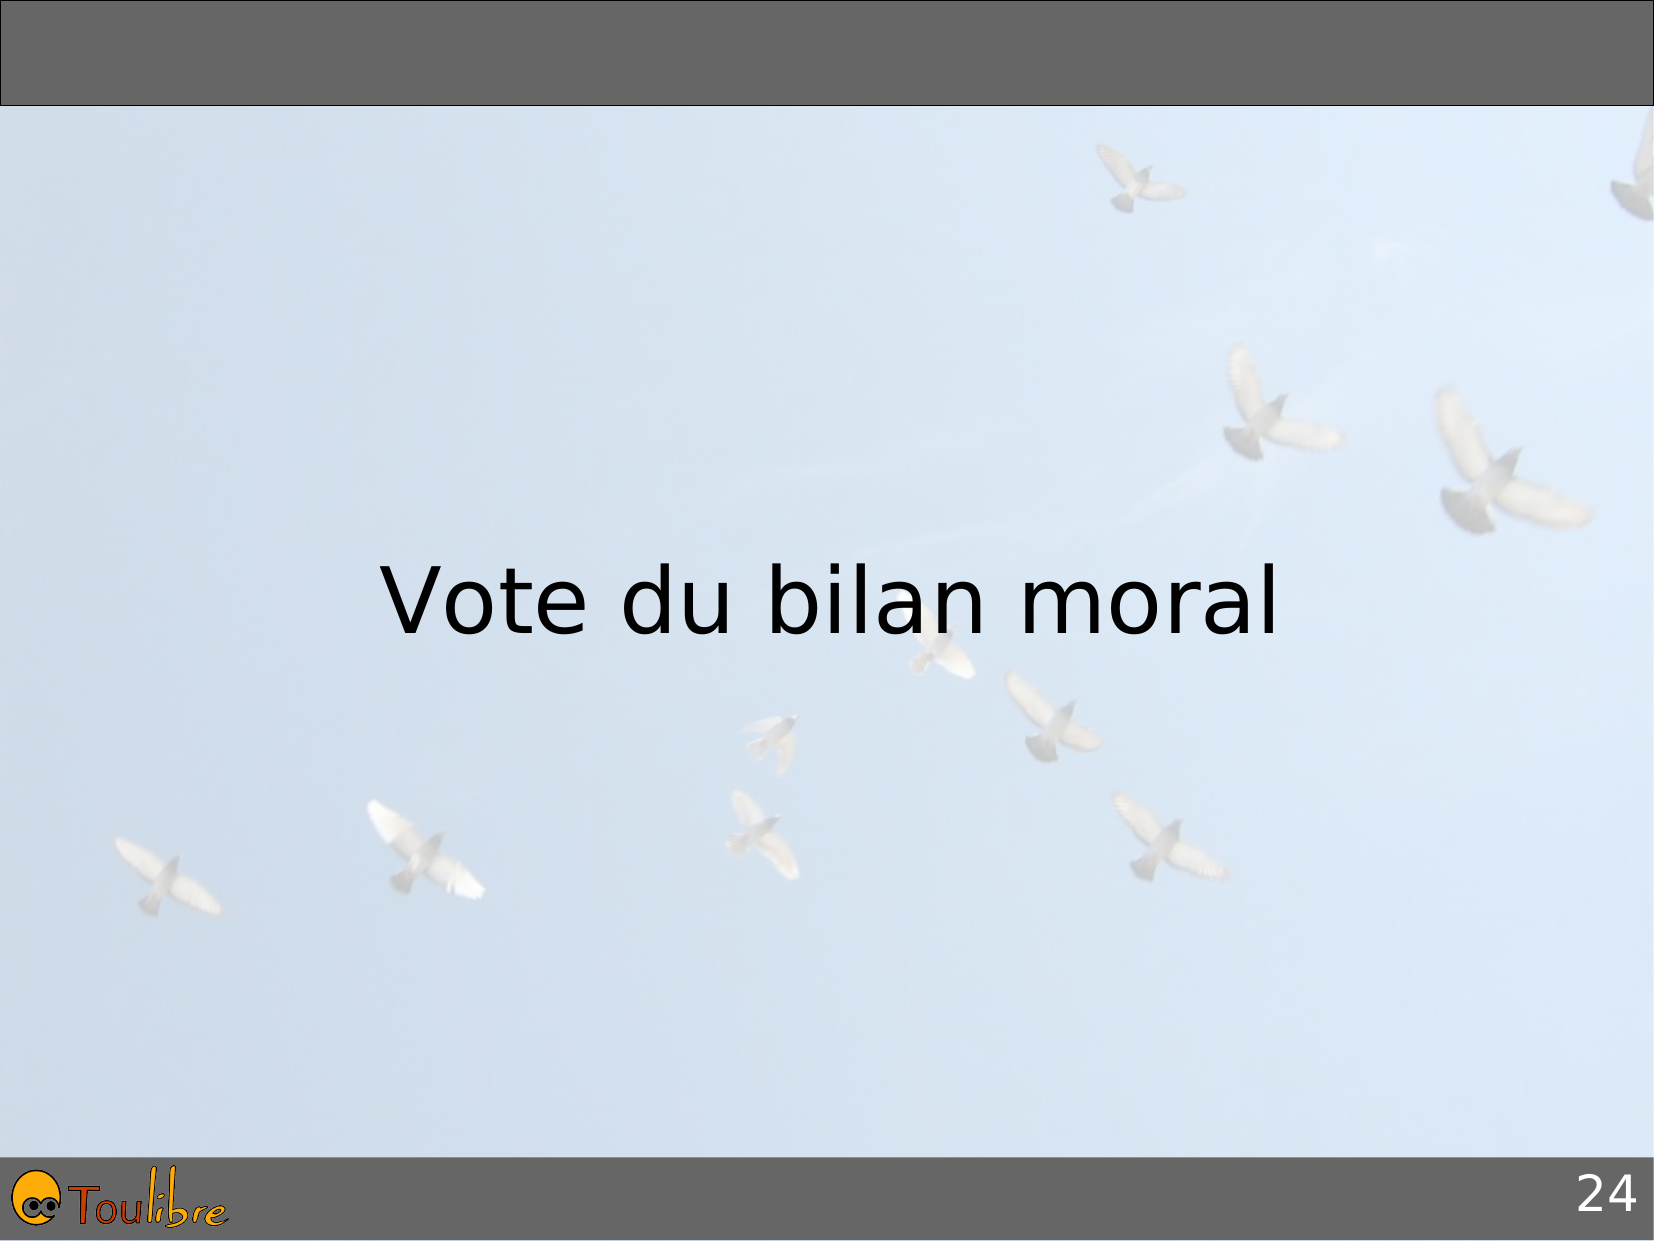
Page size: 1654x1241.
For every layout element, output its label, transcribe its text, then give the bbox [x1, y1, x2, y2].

title Vote du bilan moral [87, 506, 1576, 699]
picture [11, 1165, 229, 1228]
